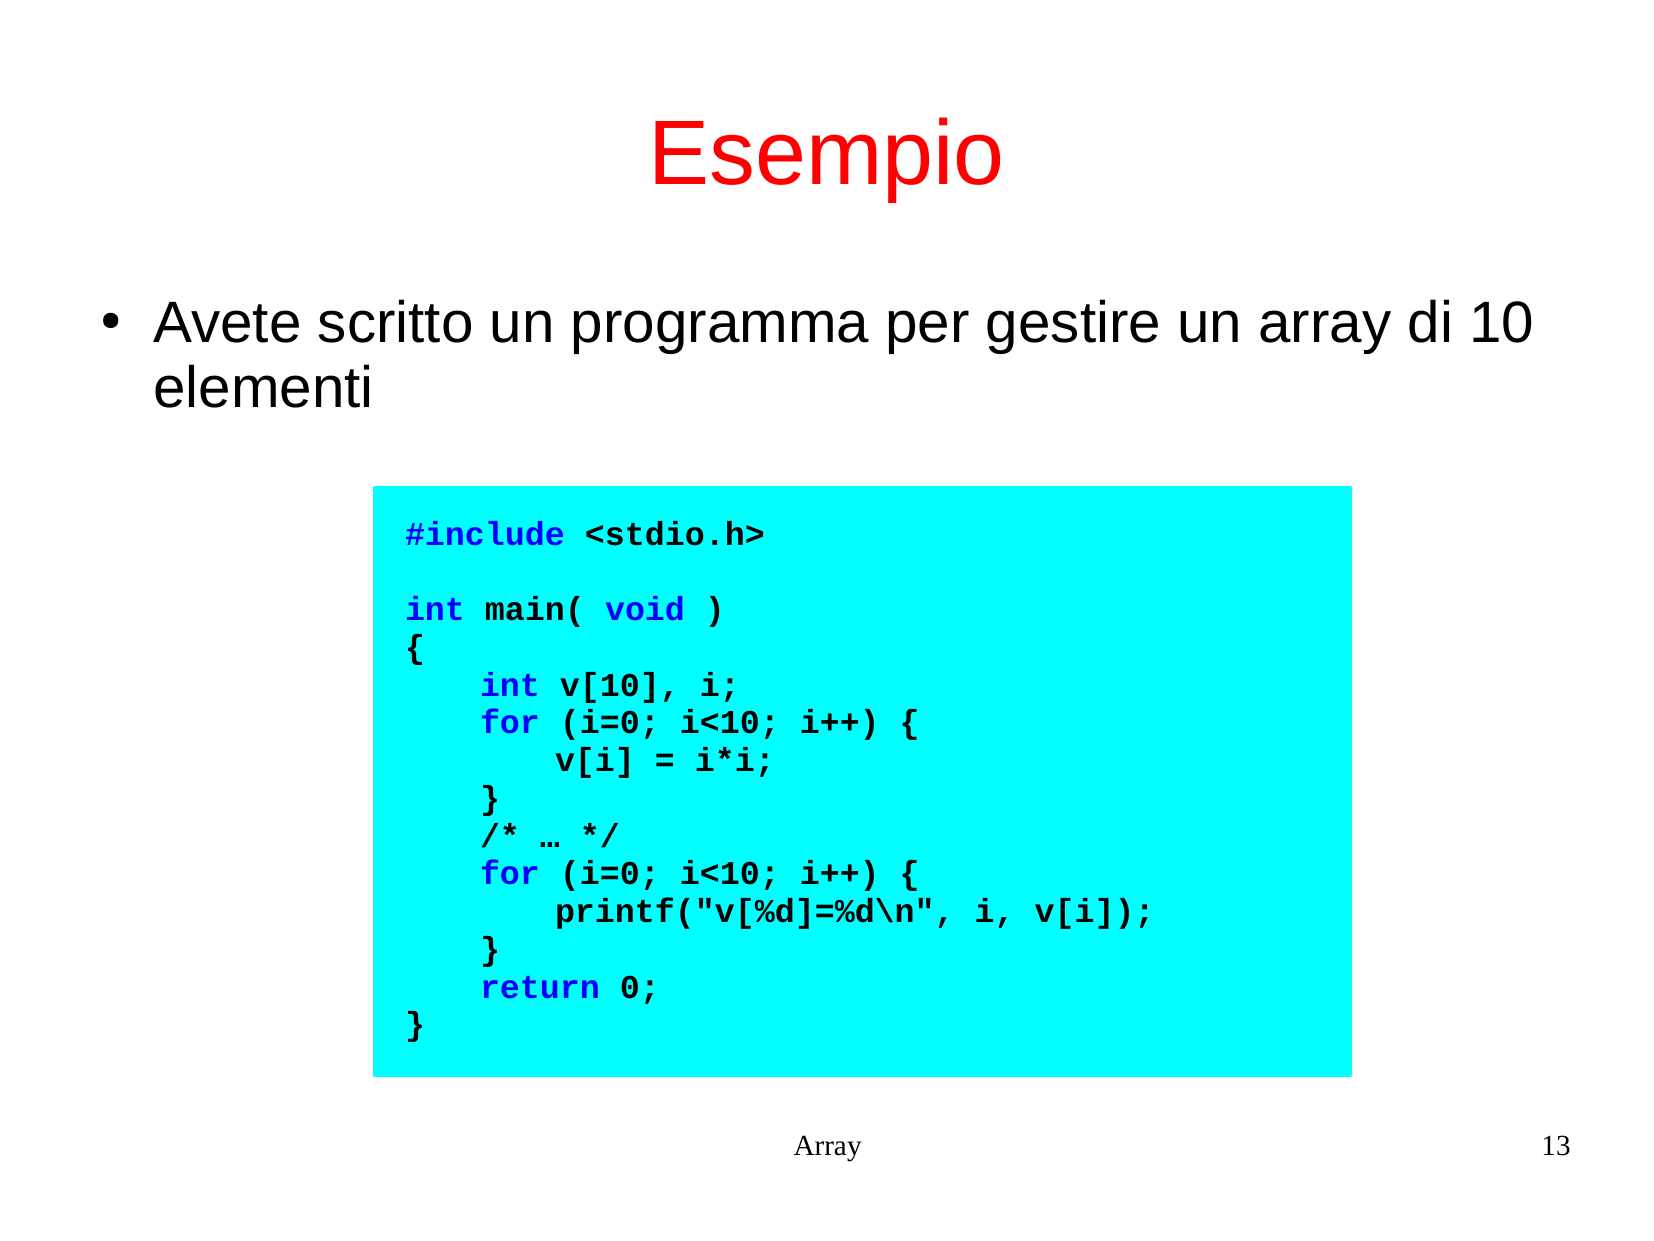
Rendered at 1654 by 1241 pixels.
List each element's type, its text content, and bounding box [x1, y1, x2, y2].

text_box #include <stdio.h> int main( void ) { int v[10], i; for (i=0; i<10; i++) { v[i] = i*i; } /* … */ for (i=0; i<10; i++) { printf("v[%d]=%d\n", i, v[i]); } return 0; } [375, 487, 1351, 1076]
list Avete scritto un programma per gestire un array di 10 elementi [82, 290, 1571, 1109]
title Esempio [82, 49, 1571, 257]
